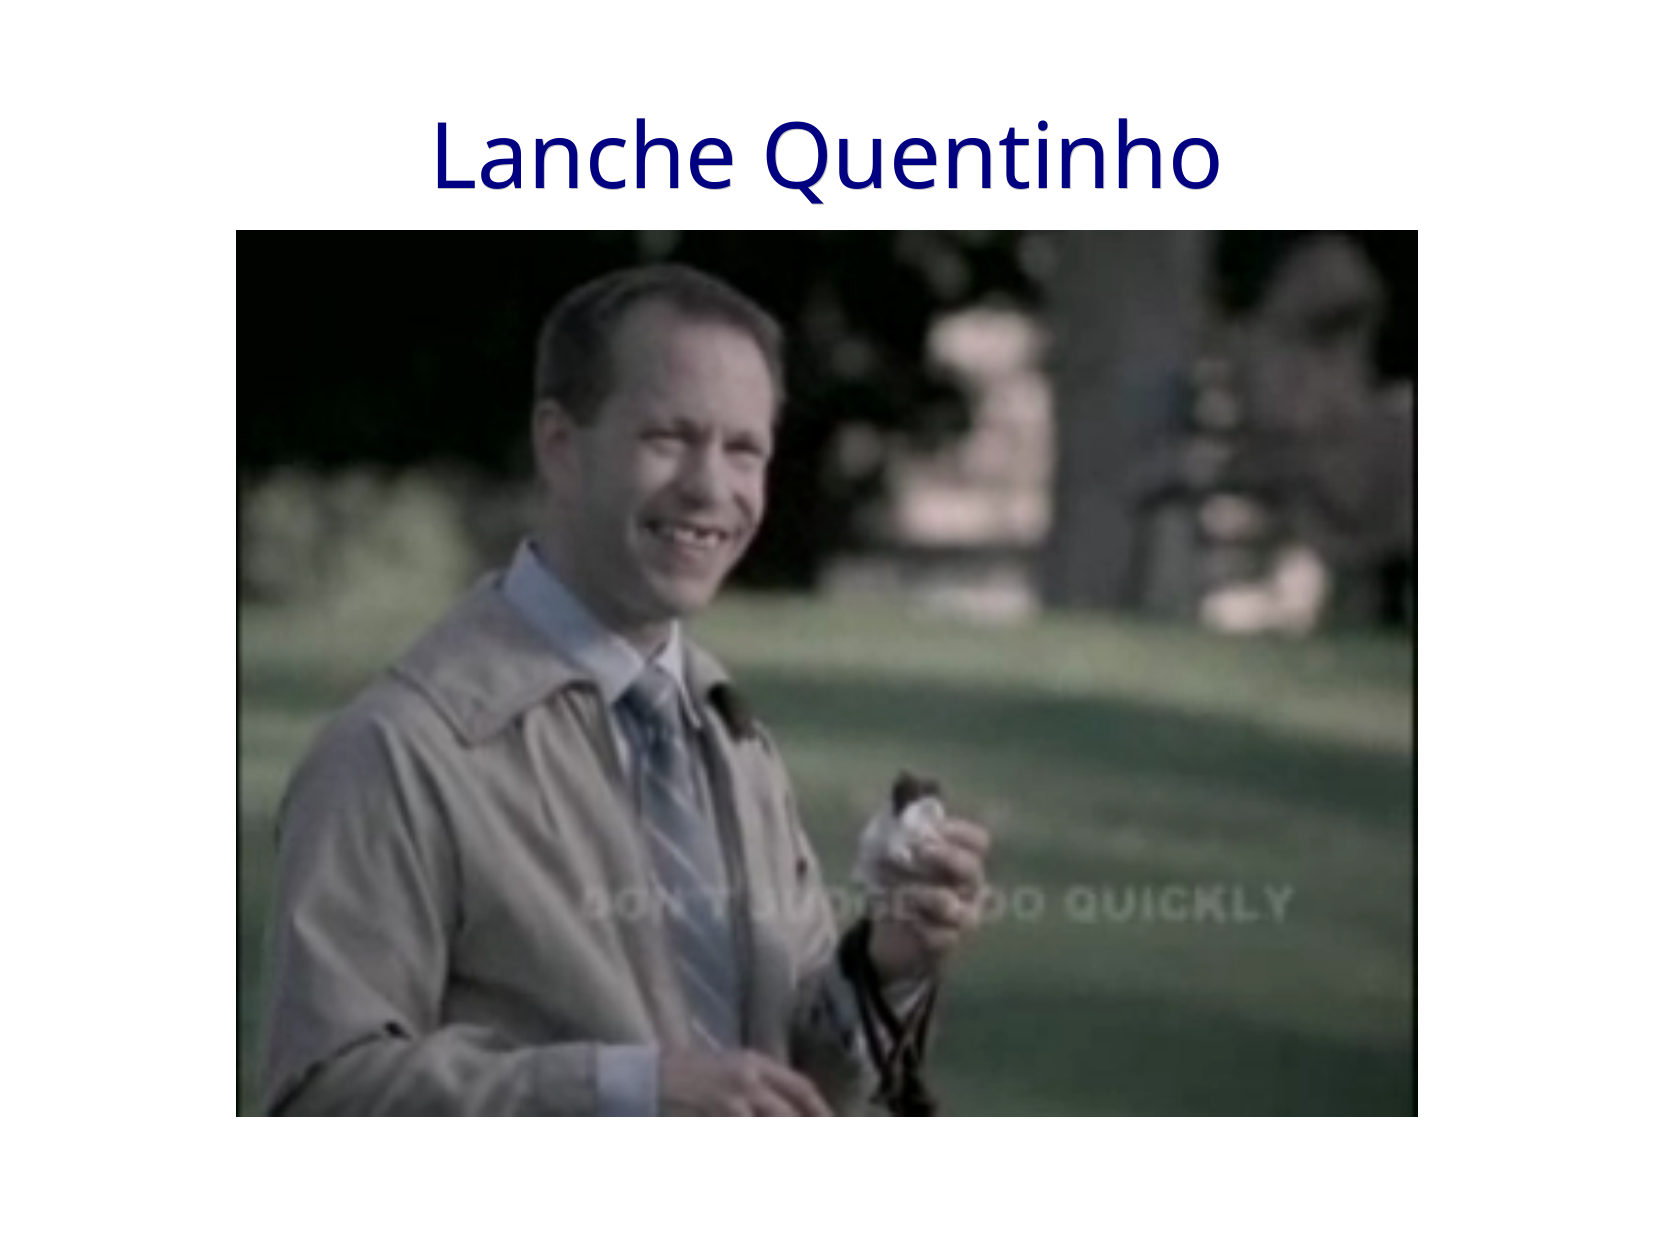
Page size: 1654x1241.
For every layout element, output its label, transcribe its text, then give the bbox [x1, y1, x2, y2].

title Lanche Quentinho [82, 49, 1571, 257]
picture [236, 257, 1418, 1117]
